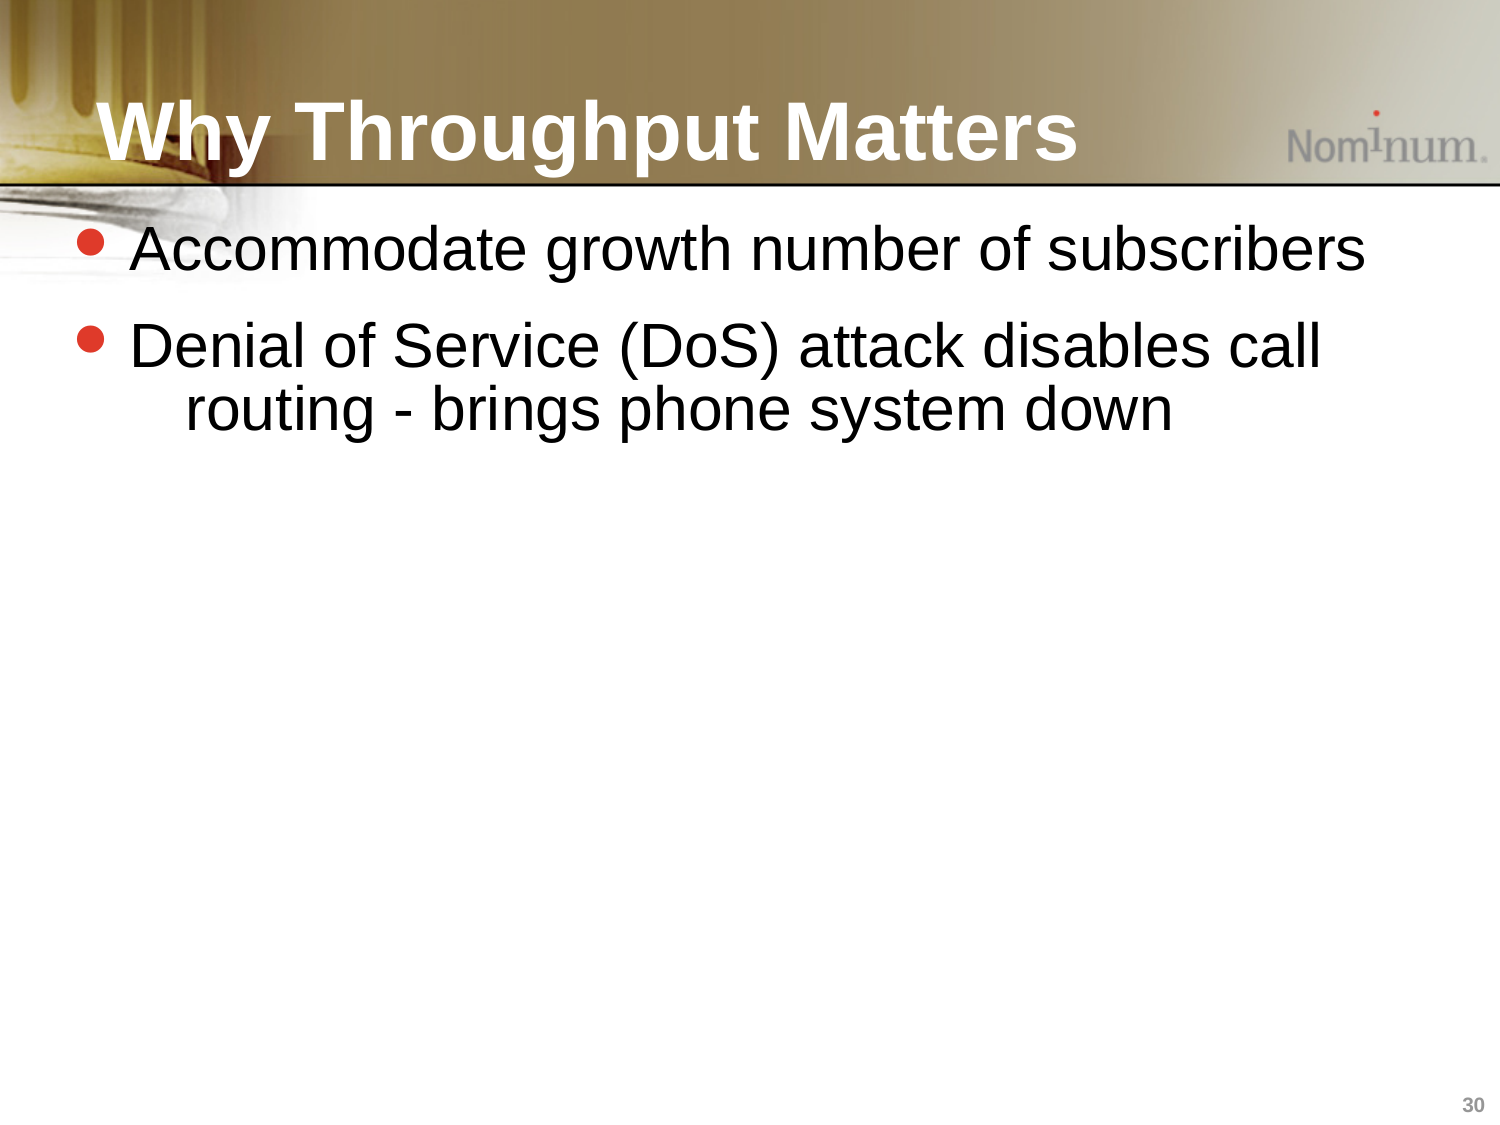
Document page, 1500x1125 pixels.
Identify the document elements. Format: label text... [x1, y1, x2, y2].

title Why Throughput Matters [81, 23, 1314, 191]
picture [0, 0, 1500, 1125]
list Accommodate growth number of subscribers Denial of Service (DoS) attack disables call routing - brings phone system down [58, 213, 1411, 1026]
